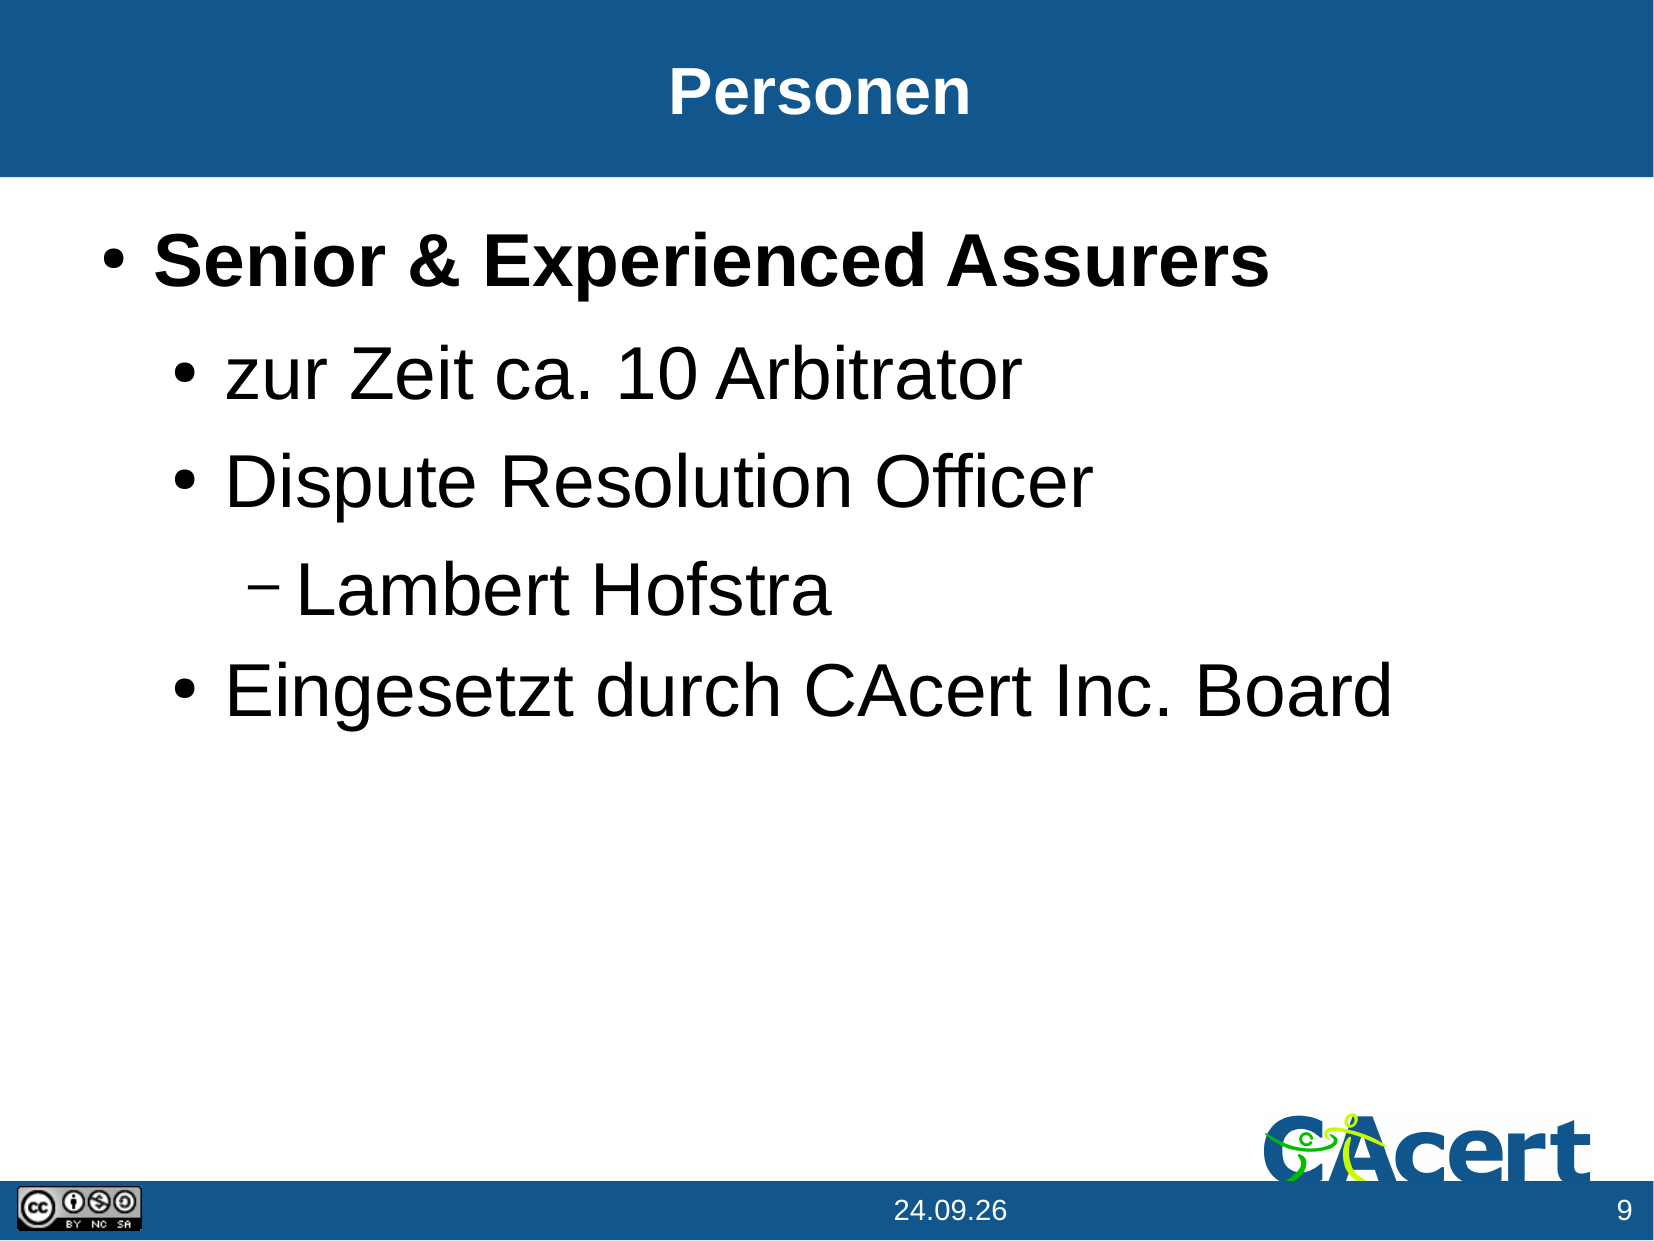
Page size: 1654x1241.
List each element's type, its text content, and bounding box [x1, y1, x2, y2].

title Personen [76, 17, 1565, 166]
list Senior & Experienced Assurers zur Zeit ca. 10 Arbitrator Dispute Resolution Officer Lambert Hofstra Eingesetzt durch CAcert Inc. Board [82, 218, 1571, 1091]
picture [17, 1186, 142, 1231]
picture [1263, 1112, 1591, 1181]
